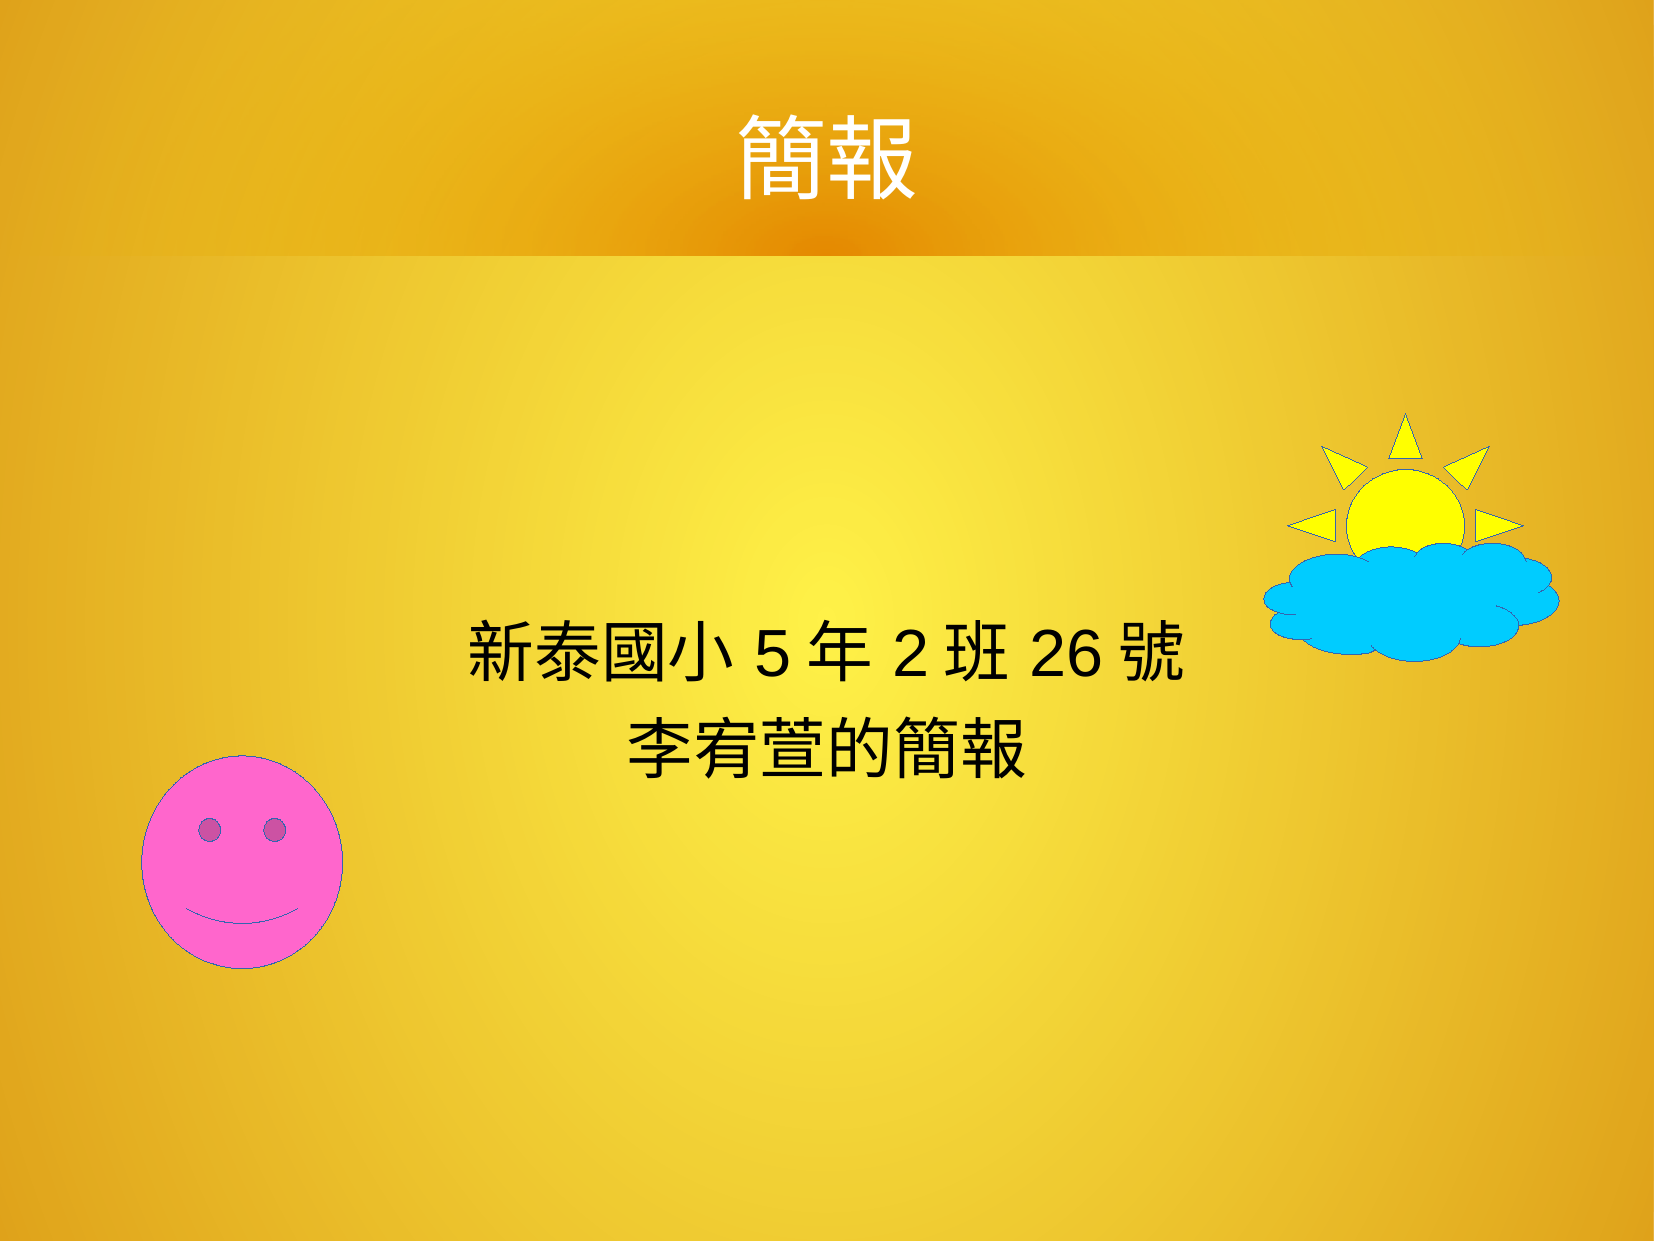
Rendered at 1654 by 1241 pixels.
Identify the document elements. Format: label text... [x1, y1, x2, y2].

text_box [1475, 509, 1524, 542]
text_box [1443, 446, 1490, 490]
text_box [1388, 413, 1423, 459]
subtitle 新泰國小5年2班26號 李宥萱的簡報 [82, 299, 1571, 1019]
text_box [1287, 509, 1336, 542]
text_box [1321, 446, 1368, 490]
title 簡報 [82, 49, 1571, 257]
text_box [141, 755, 343, 969]
text_box [1263, 469, 1560, 662]
